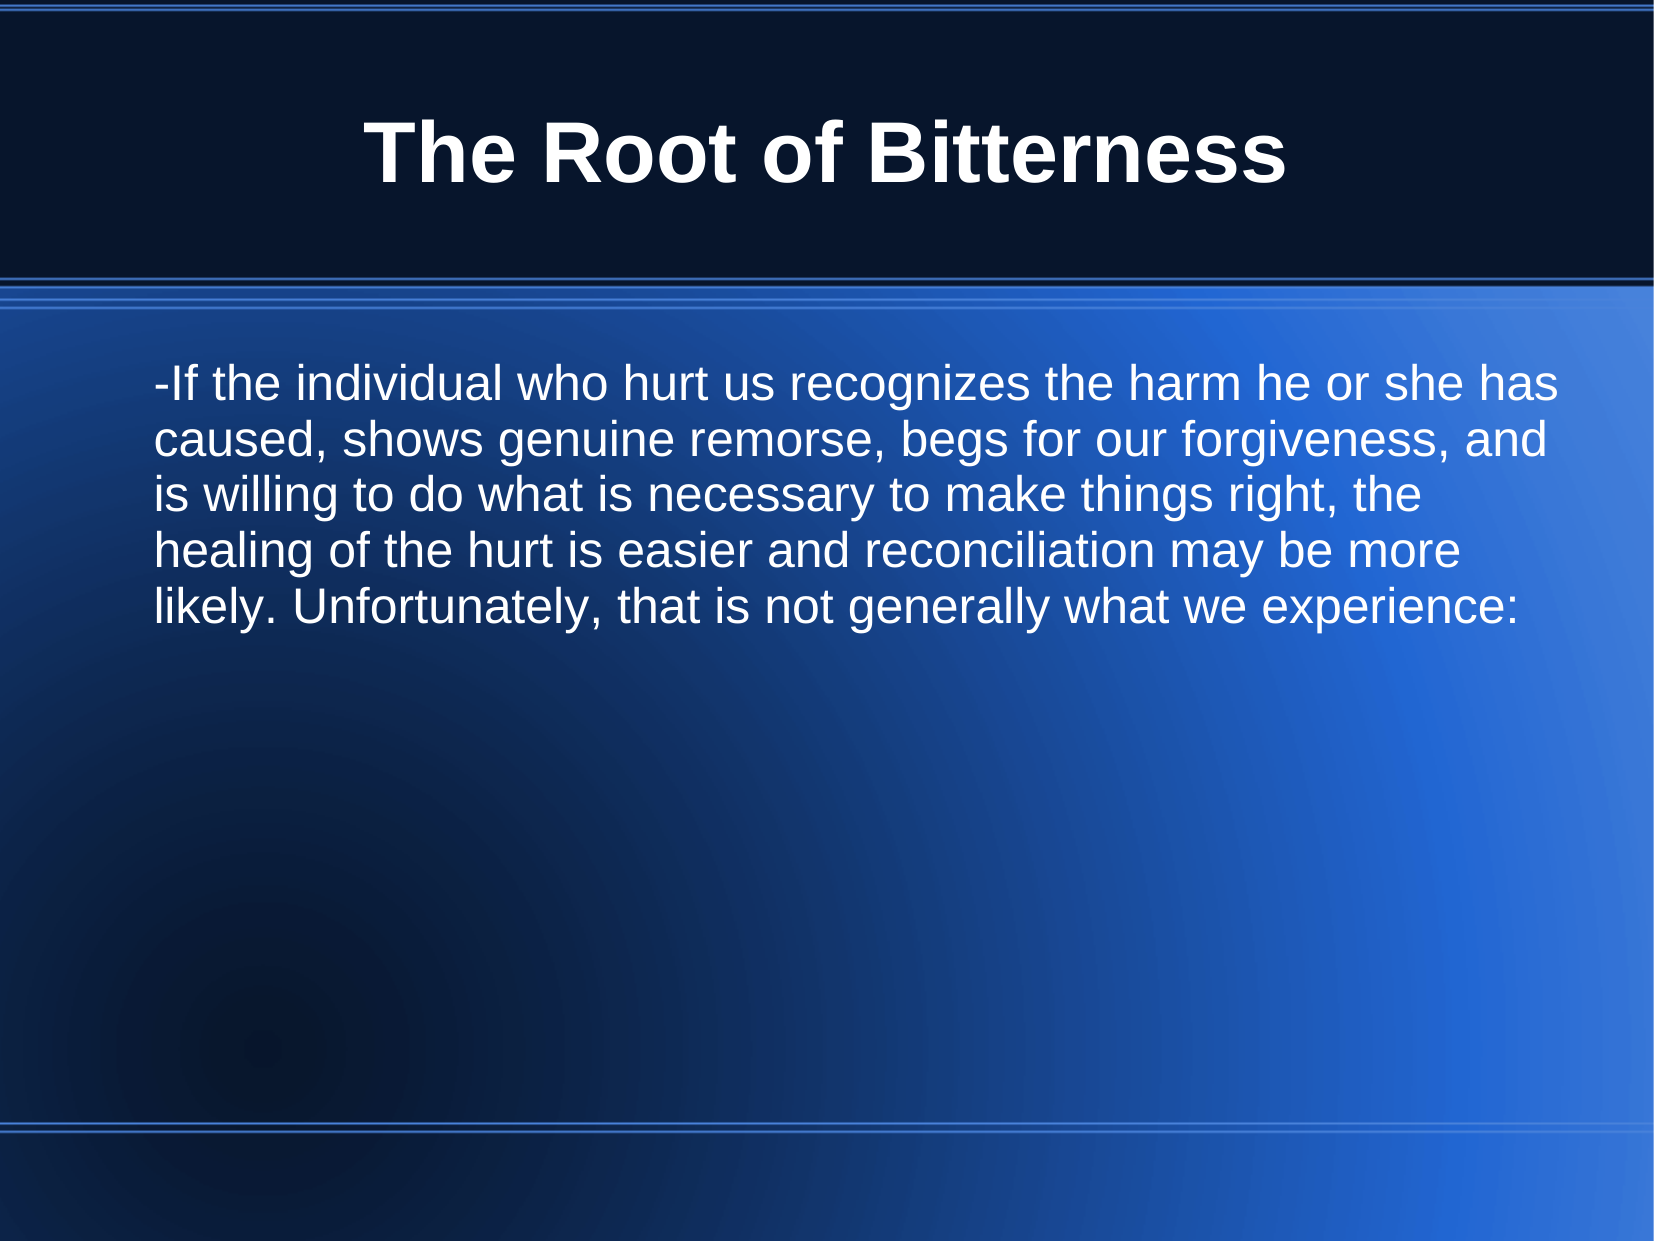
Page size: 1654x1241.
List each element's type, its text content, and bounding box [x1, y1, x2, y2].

picture [0, 0, 1654, 1241]
list -If the individual who hurt us recognizes the harm he or she has caused, shows genuine remorse, begs for our forgiveness, and is willing to do what is necessary to make things right, the healing of the hurt is easier and reconciliation may be more likely. Unfortunately, that is not generally what we experience: [82, 355, 1571, 1058]
title The Root of Bitterness [82, 49, 1571, 257]
